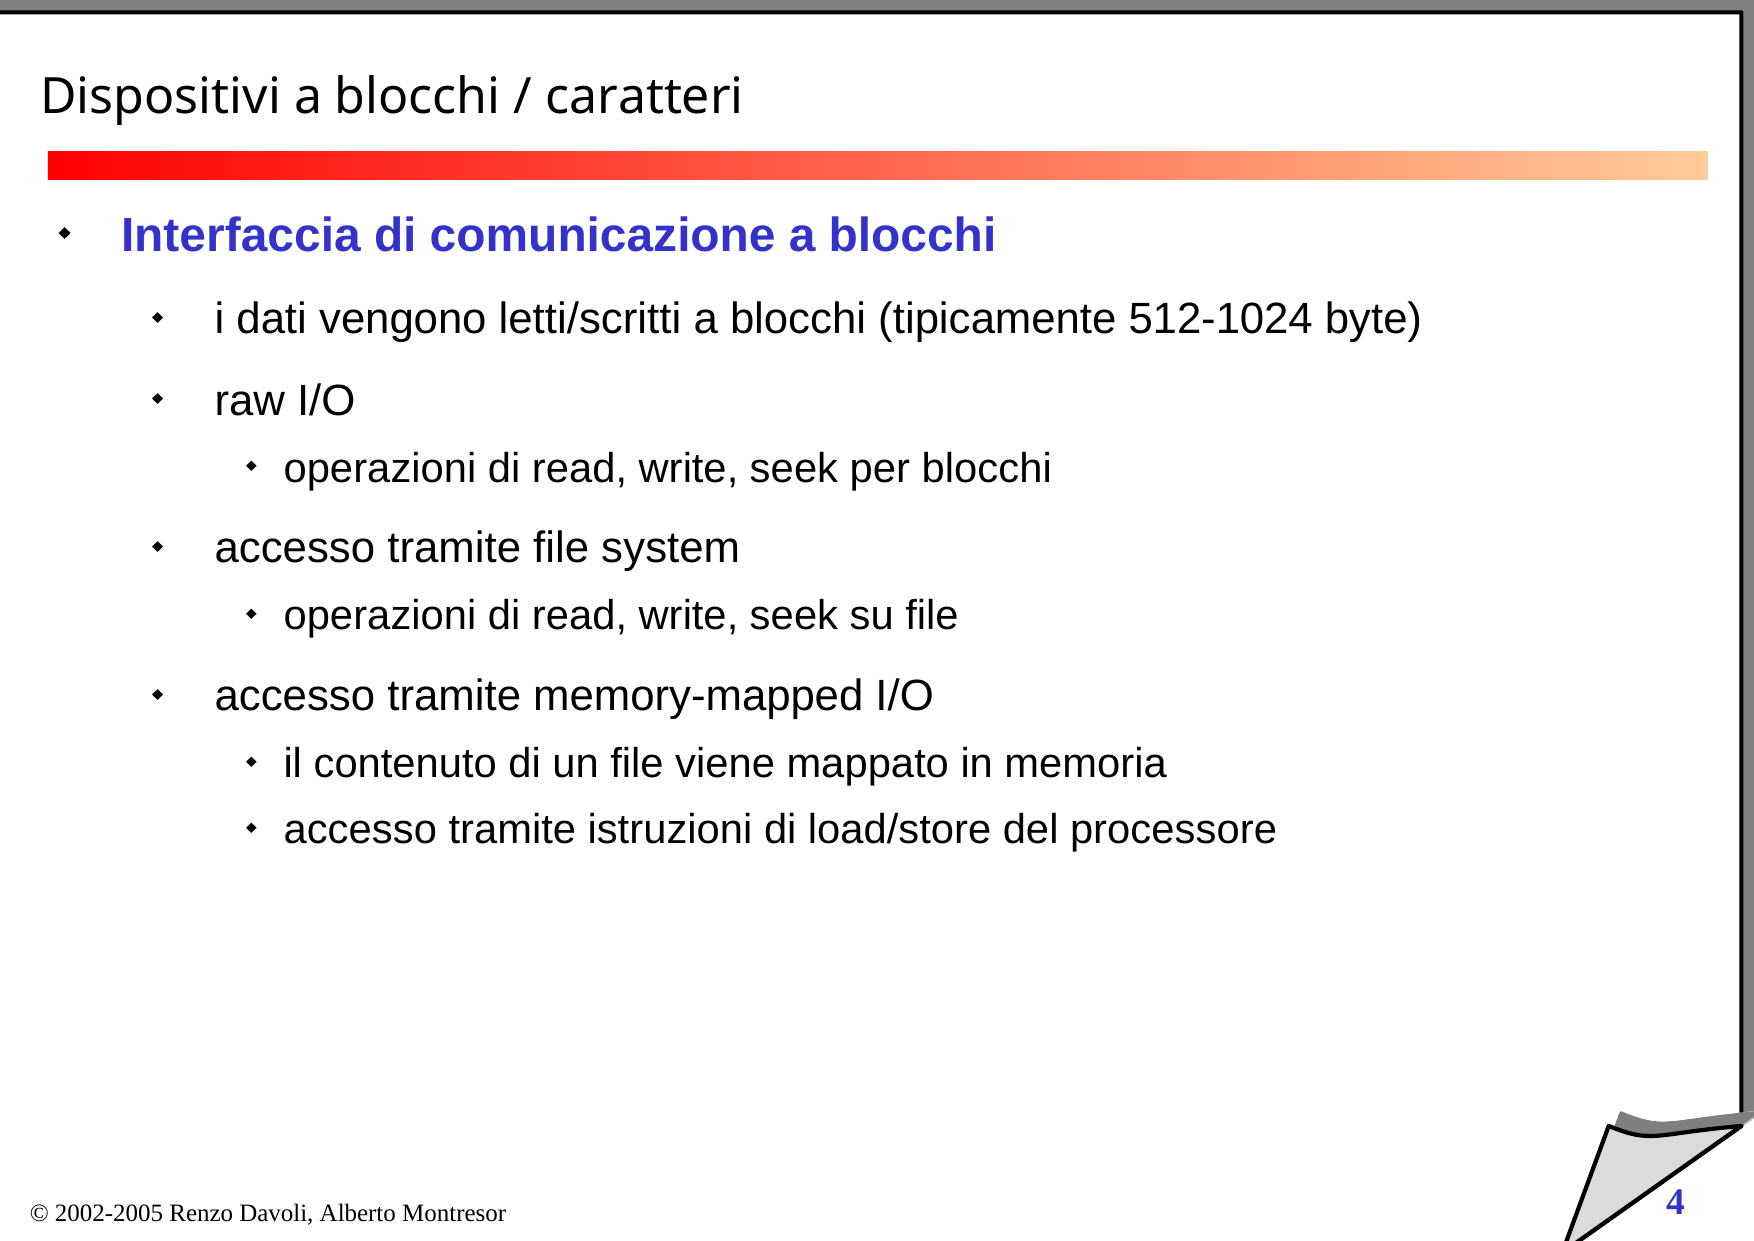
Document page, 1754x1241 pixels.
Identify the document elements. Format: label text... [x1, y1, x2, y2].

list Interfaccia di comunicazione a blocchi i dati vengono letti/scritti a blocchi (tipicamente 512-1024 byte) raw I/O operazioni di read, write, seek per blocchi accesso tramite file system operazioni di read, write, seek su file accesso tramite memory-mapped I/O il contenuto di un file viene mappato in memoria accesso tramite istruzioni di load/store del processore [58, 206, 1696, 857]
title Dispositivi a blocchi / caratteri [40, 49, 1714, 144]
